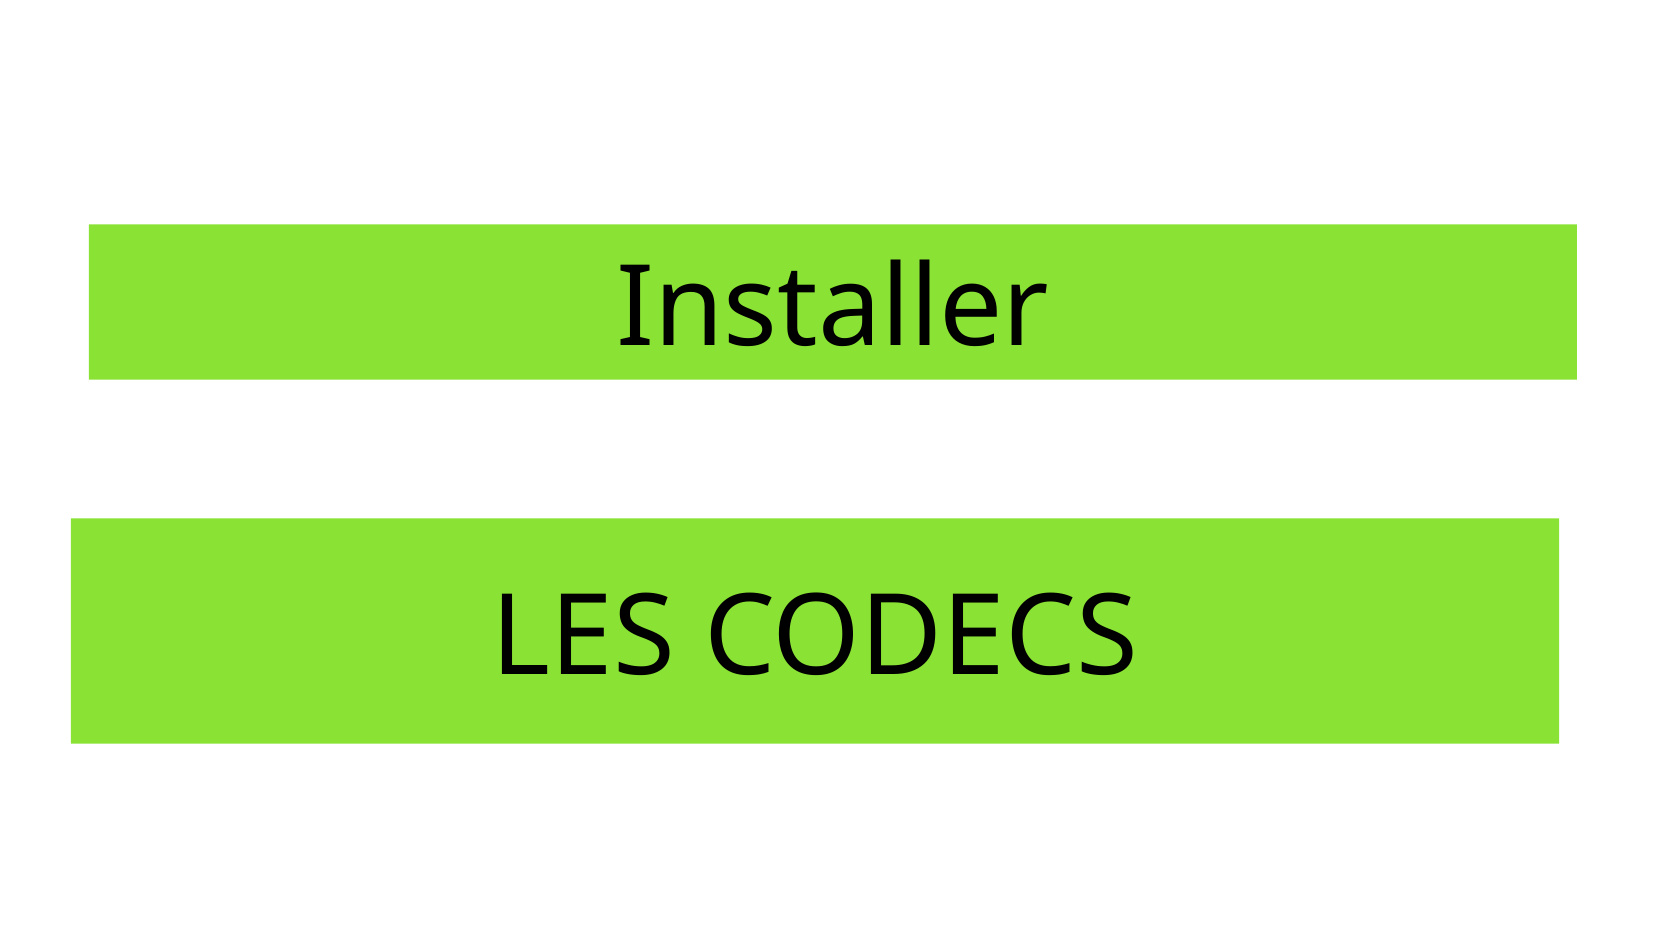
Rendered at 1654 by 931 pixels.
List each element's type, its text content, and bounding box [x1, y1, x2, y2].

title Installer [88, 224, 1577, 380]
title LES CODECS [70, 518, 1560, 744]
